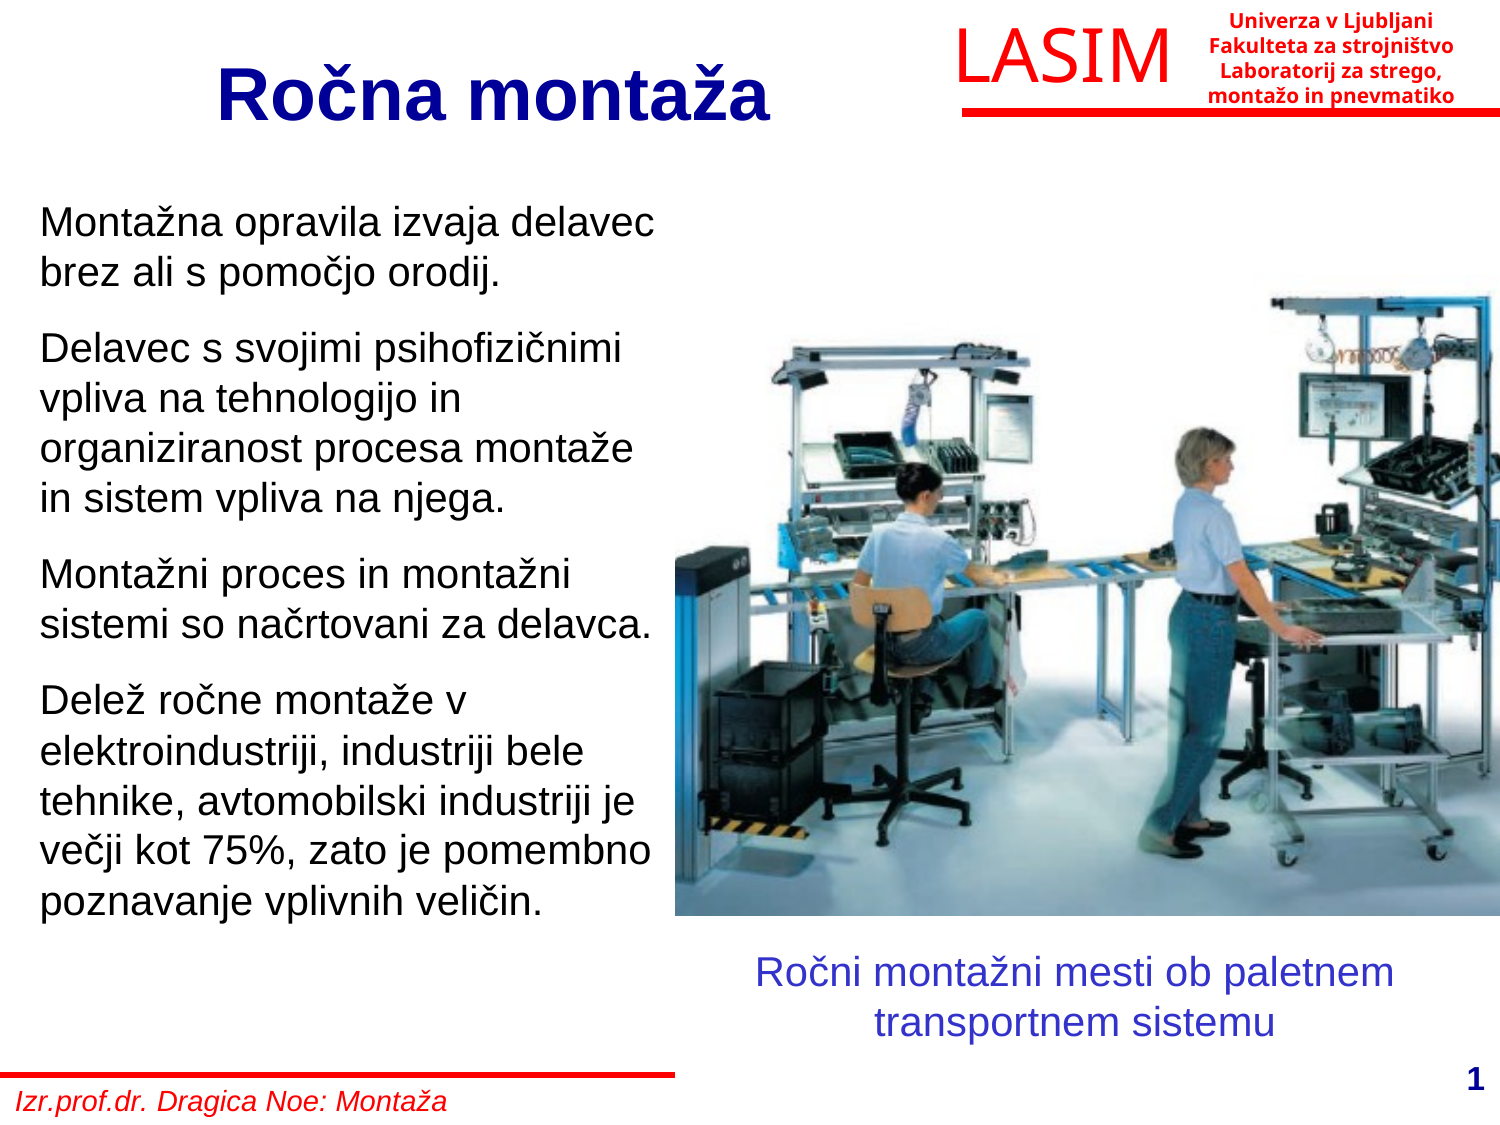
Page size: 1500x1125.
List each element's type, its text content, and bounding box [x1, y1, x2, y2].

picture [675, 274, 1500, 916]
text_box Ročni montažni mesti ob paletnem transportnem sistemu [687, 937, 1463, 1053]
text_box Montažna opravila izvaja delavec brez ali s pomočjo orodij. Delavec s svojimi psihofizičnimi vpliva na tehnologijo in organiziranost procesa montaže in sistem vpliva na njega. Montažni proces in montažni sistemi so načrtovani za delavca. Delež ročne montaže v elektroindustriji, industriji bele tehnike, avtomobilski industriji je večji kot 75%, zato je pomembno poznavanje vplivnih veličin. [24, 187, 688, 1008]
title Ročna montaža [0, 37, 988, 176]
